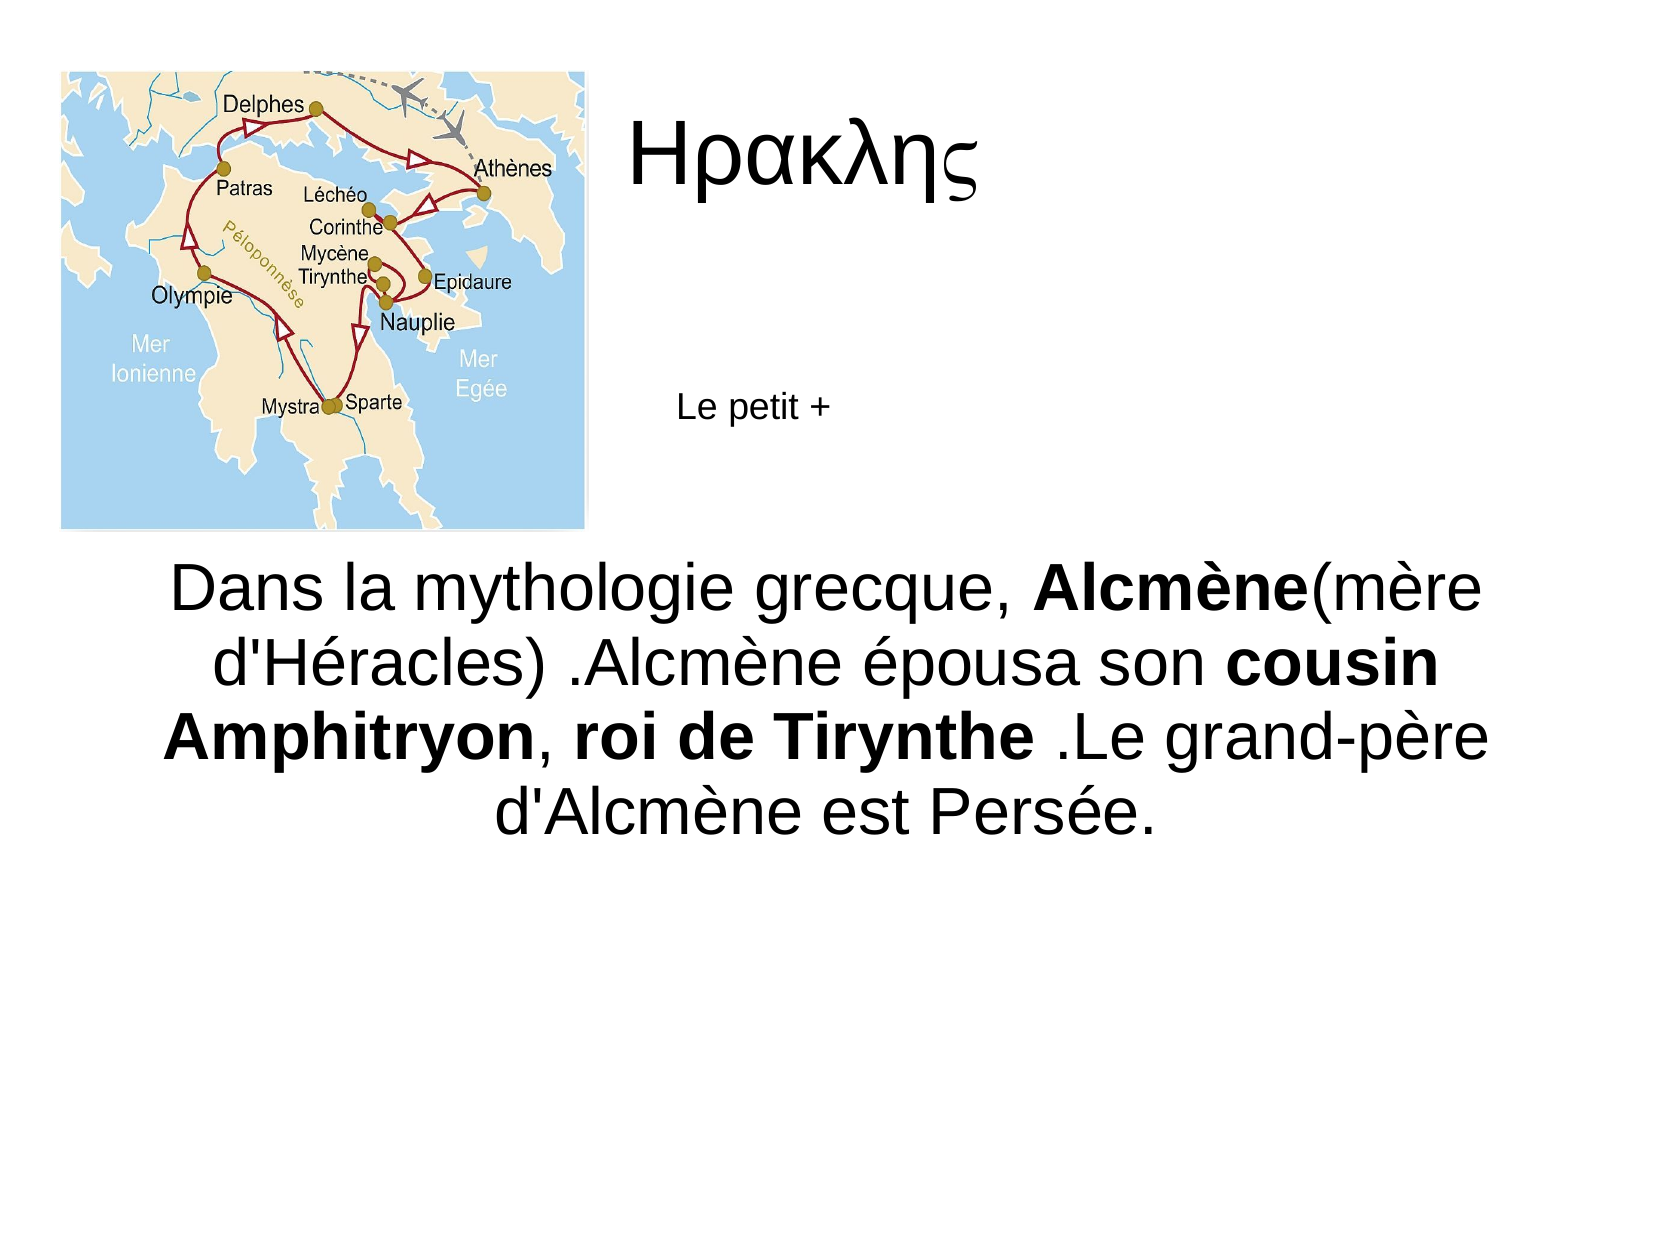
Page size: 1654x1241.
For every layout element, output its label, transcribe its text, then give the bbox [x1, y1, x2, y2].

text_box Le petit + [661, 377, 1359, 435]
subtitle Dans la mythologie grecque, Alcmène(mère d'Héracles) .Alcmène épousa son cousin Amphitryon, roi de Tirynthe .Le grand-père d'Alcmène est Persée. [82, 290, 1571, 1109]
picture [59, 70, 589, 532]
title Ηρακλη [82, 49, 1571, 257]
